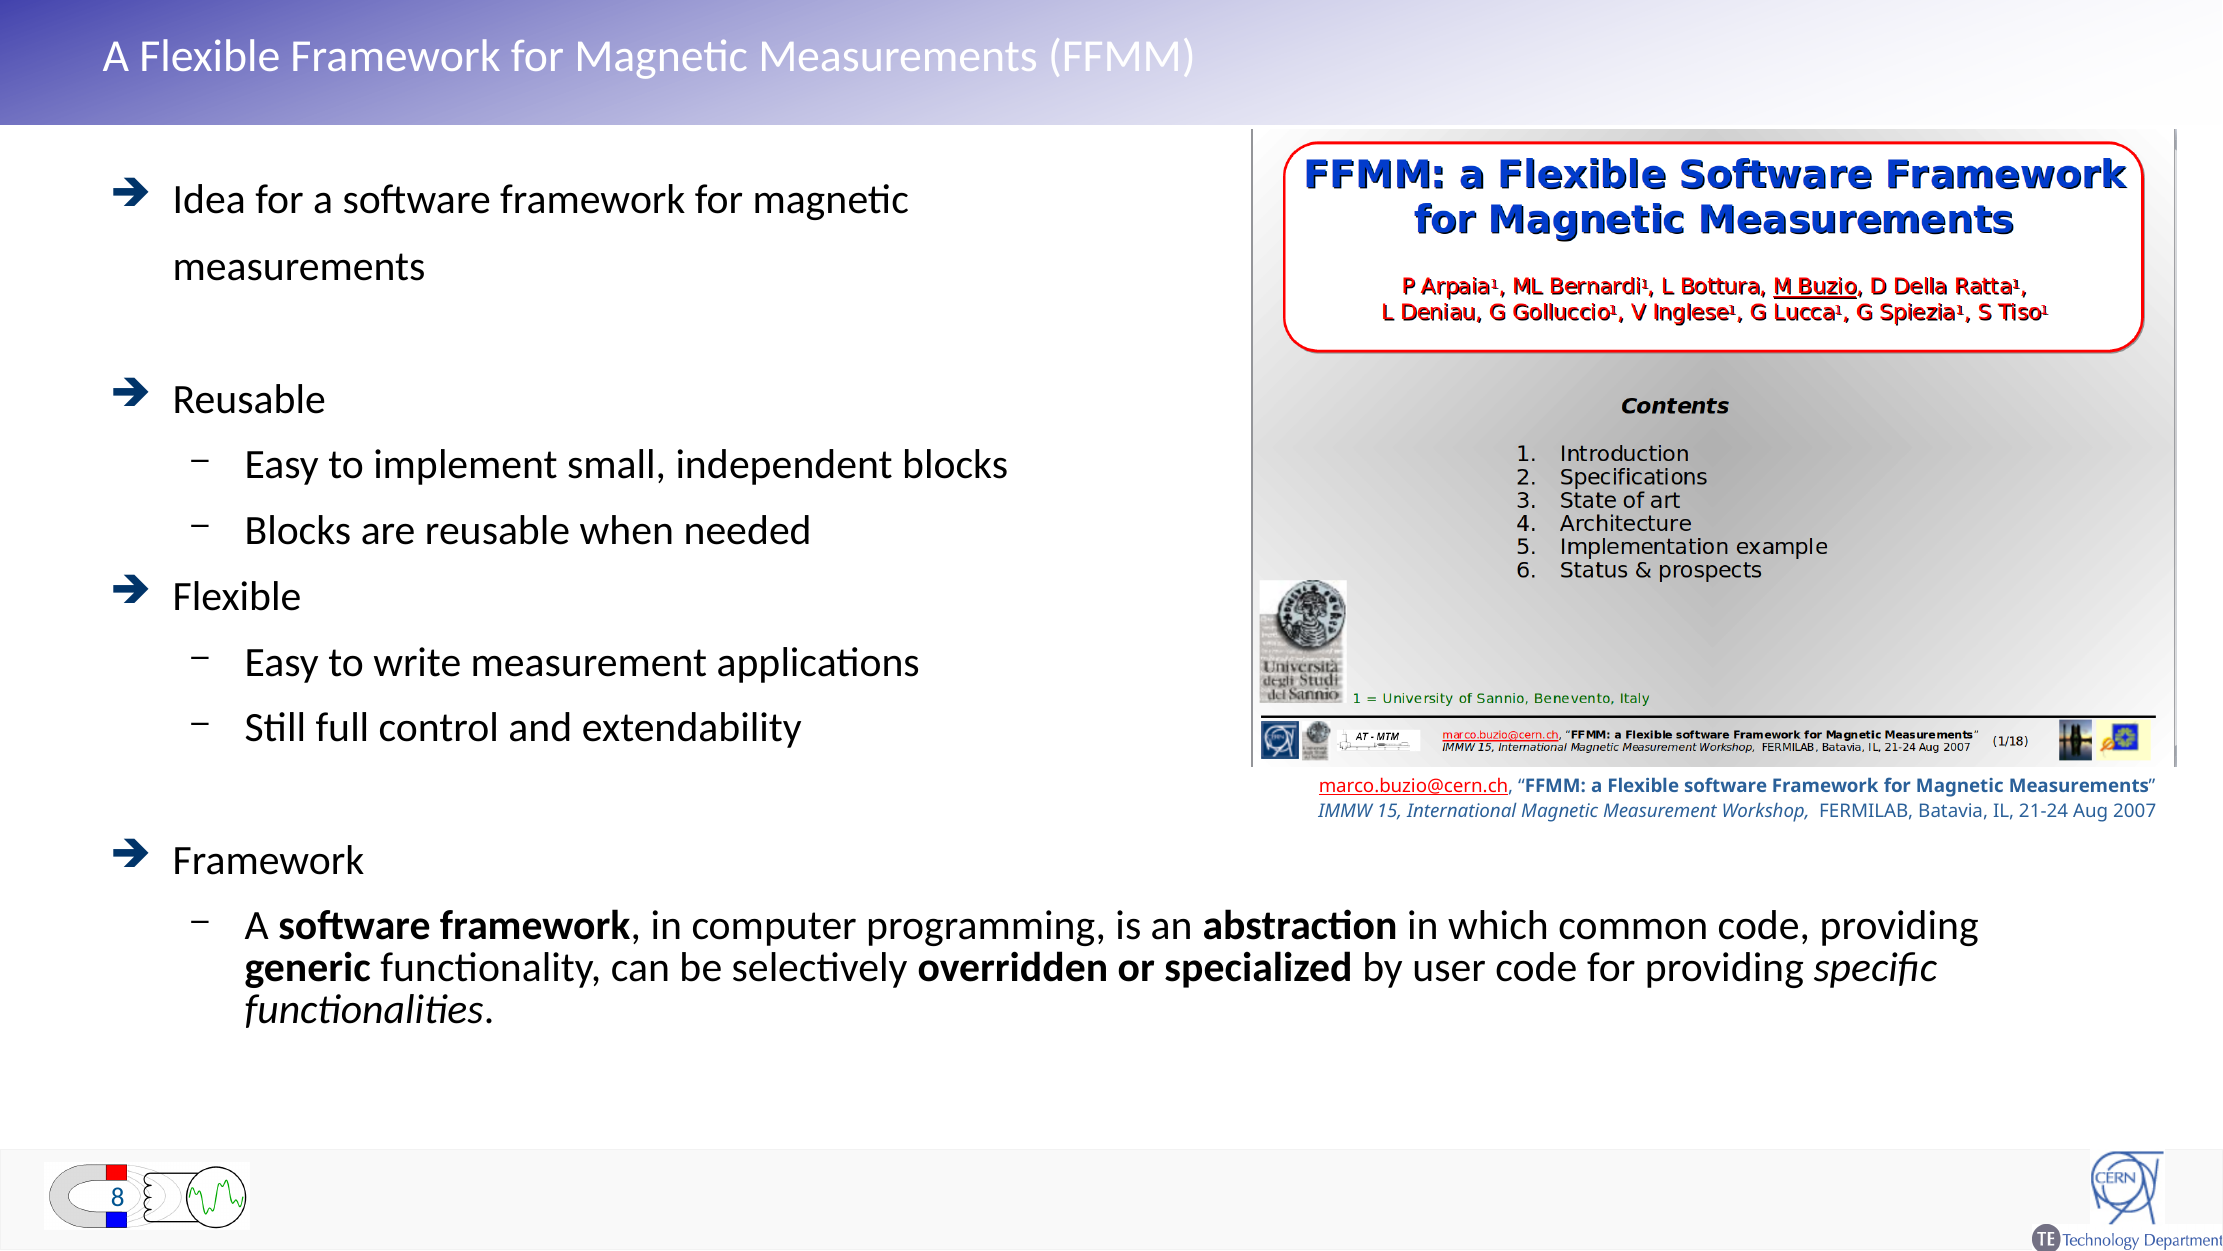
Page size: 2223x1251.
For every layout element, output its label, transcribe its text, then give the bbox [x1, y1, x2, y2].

title A Flexible Framework for Magnetic Measurements (FFMM) [94, 0, 1528, 107]
picture [2032, 1149, 2223, 1251]
list Idea for a software framework for magnetic measurements Reusable Easy to implement small, independent blocks Blocks are reusable when needed Flexible Easy to write measurement applications Still full control and extendability Framework A software framework, in computer programming, is an abstraction in which common code, providing generic functionality, can be selectively overridden or specialized by user code for providing specific functionalities. [94, 176, 2112, 1102]
text_box marco.buzio@cern.ch, “FFMM: a Flexible software Framework for Magnetic Measurements” IMMW 15, International Magnetic Measurement Workshop, FERMILAB, Batavia, IL, 21-24 Aug 2007 [1251, 765, 2223, 830]
picture [44, 1162, 250, 1230]
picture [1251, 129, 2177, 765]
